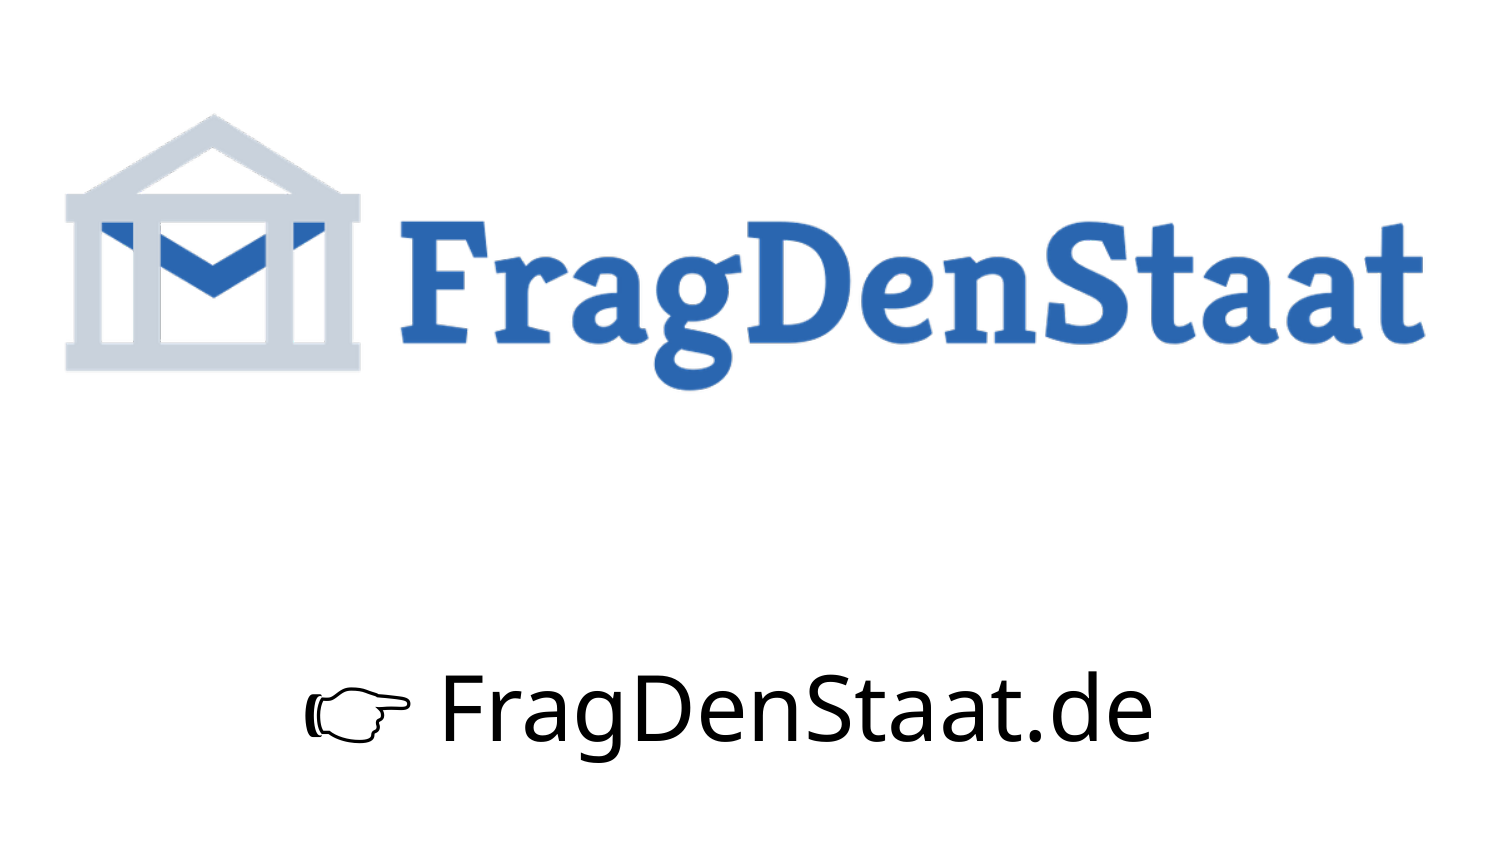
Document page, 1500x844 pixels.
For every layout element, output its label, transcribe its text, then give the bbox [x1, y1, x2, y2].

title 👉 FragDenStaat.de [92, 613, 1367, 795]
picture [37, 100, 1463, 405]
